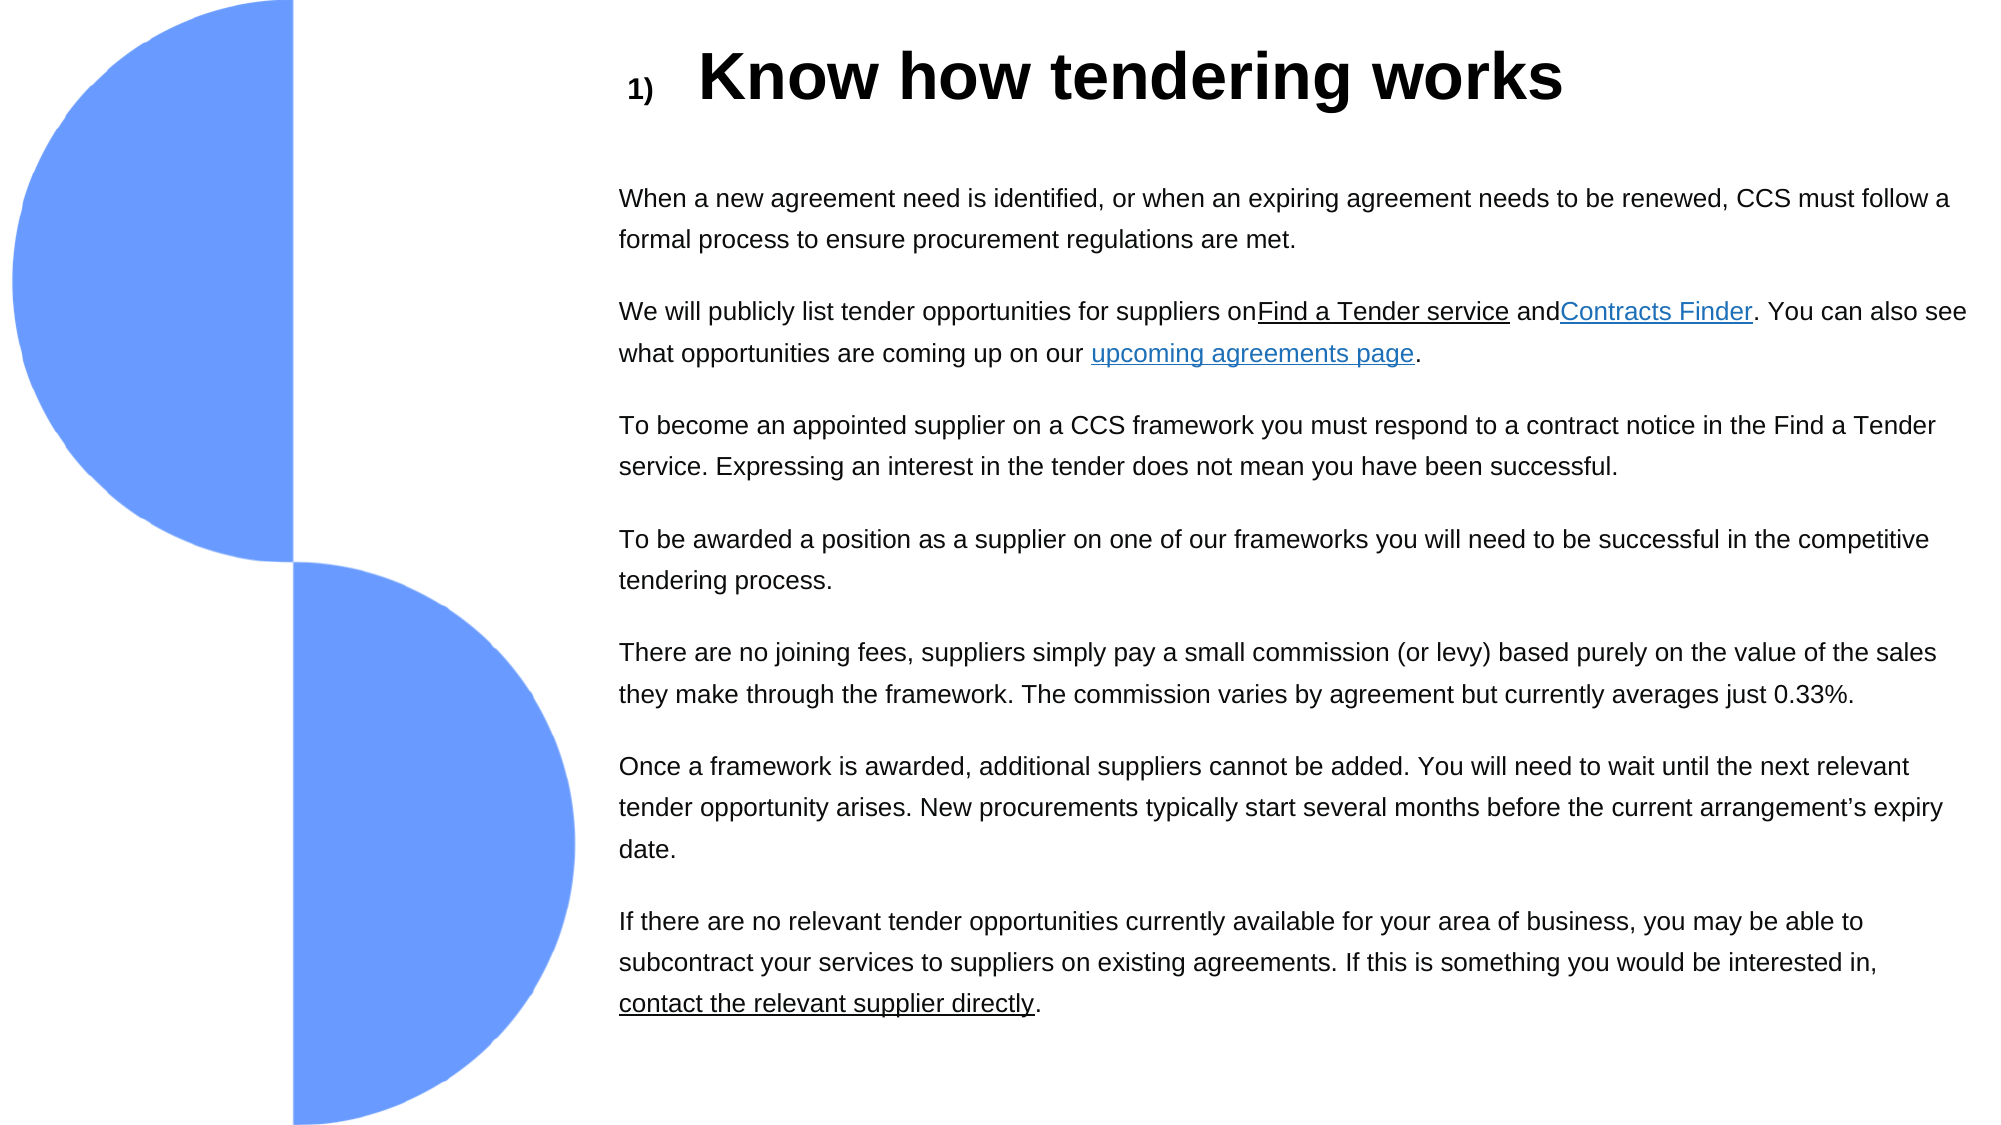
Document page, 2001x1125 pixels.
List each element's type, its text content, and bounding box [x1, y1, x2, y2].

title Know how tendering works [618, 32, 1854, 172]
title When a new agreement need is identified, or when an expiring agreement needs to be renewed, CCS must follow a formal process to ensure procurement regulations are met. We will publicly list tender opportunities for suppliers on Find a Tender service and Contracts Finder. You can also see what opportunities are coming up on our upcoming agreements page. To become an appointed supplier on a CCS framework you must respond to a contract notice in the Find a Tender service. Expressing an interest in the tender does not mean you have been successful. To be awarded a position as a supplier on one of our frameworks you will need to be successful in the competitive tendering process. There are no joining fees, suppliers simply pay a small commission (or levy) based purely on the value of the sales they make through the framework. The commission varies by agreement but currently averages just 0.33%. Once a framework is awarded, additional suppliers cannot be added. You will need to wait until the next relevant tender opportunity arises. New procurements typically start several months before the current arrangement’s expiry date. If there are no relevant tender opportunities currently available for your area of business, you may be able to subcontract your services to suppliers on existing agreements. If this is something you would be interested in, contact the relevant supplier directly. [618, 171, 1972, 1016]
